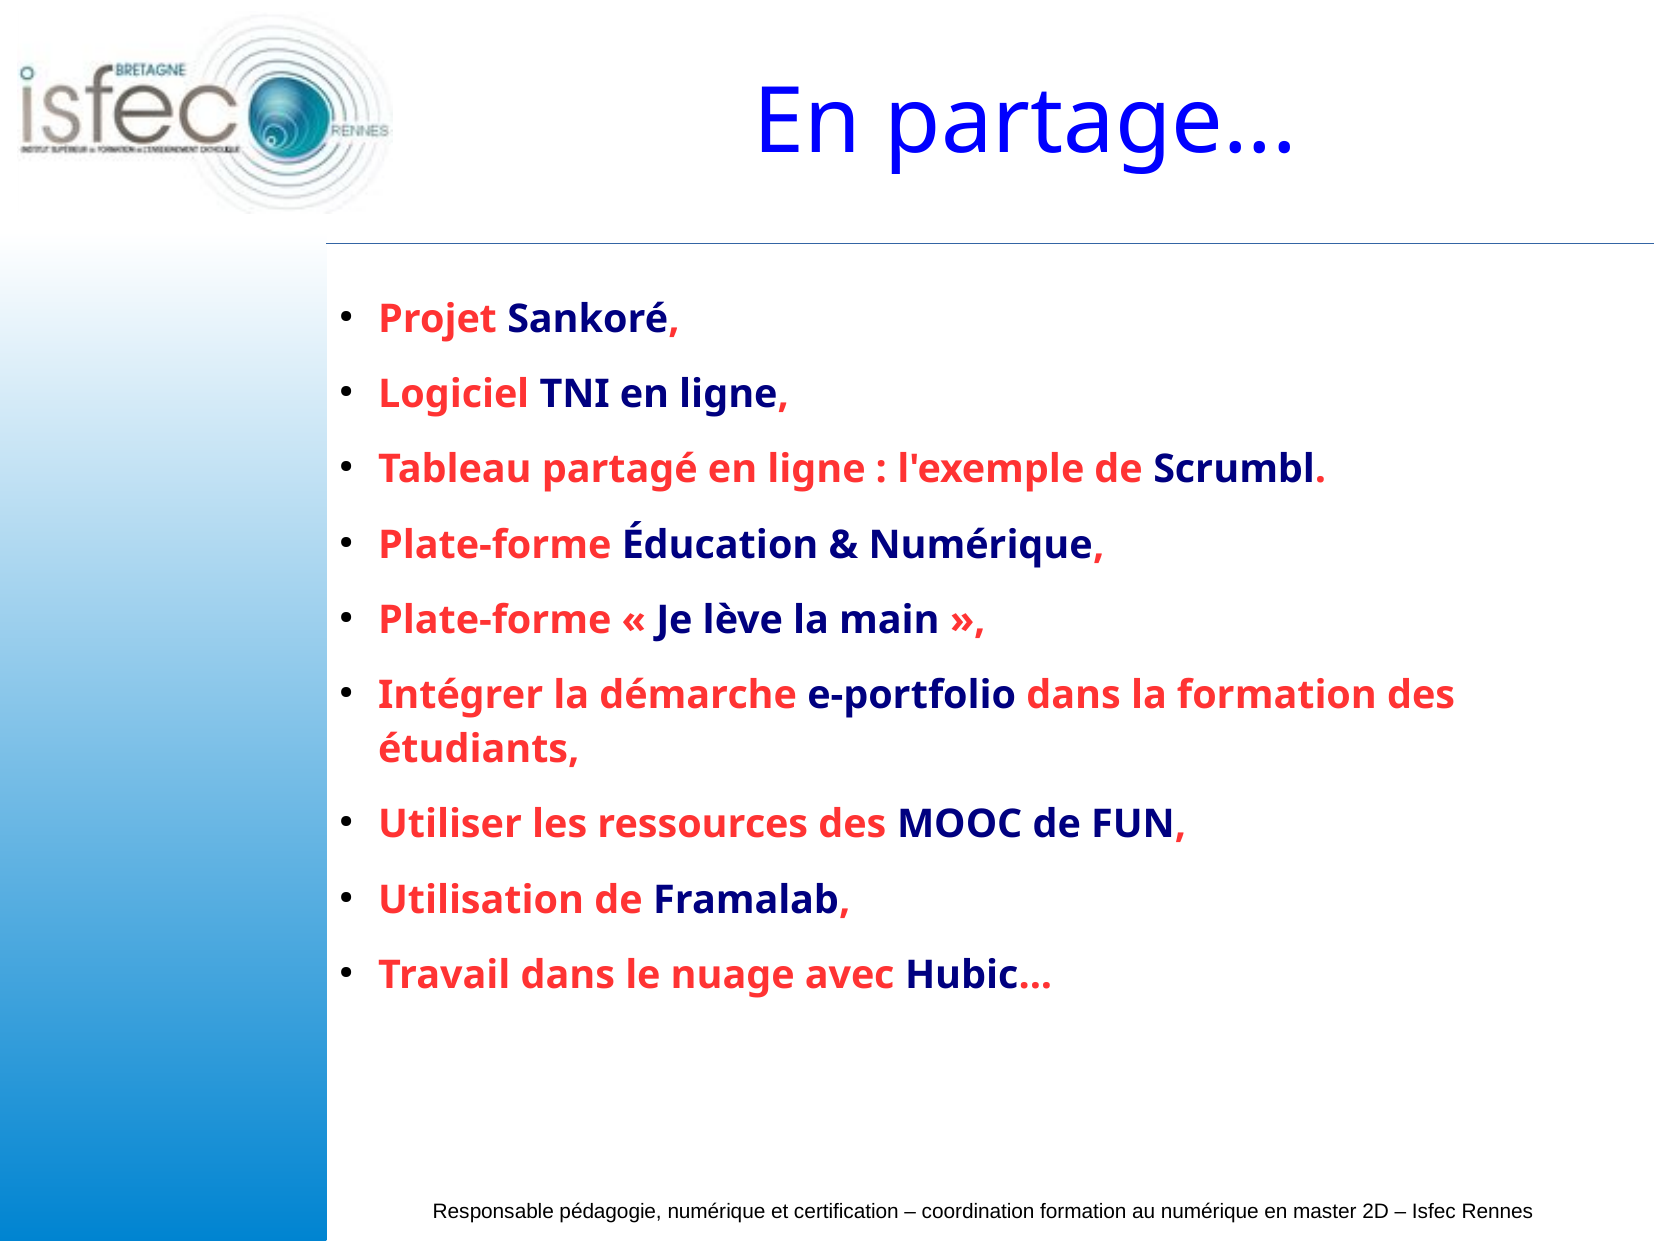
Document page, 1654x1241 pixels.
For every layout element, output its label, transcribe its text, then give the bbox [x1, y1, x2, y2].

title En partage... [427, 13, 1624, 221]
list Projet Sankoré, Logiciel TNI en ligne, Tableau partagé en ligne : l'exemple de Scrumbl. Plate-forme Éducation & Numérique, Plate-forme « Je lève la main », Intégrer la démarche e-portfolio dans la formation des étudiants, Utiliser les ressources des MOOC de FUN, Utilisation de Framalab, Travail dans le nuage avec Hubic... [326, 290, 1641, 1010]
picture [17, 11, 393, 214]
